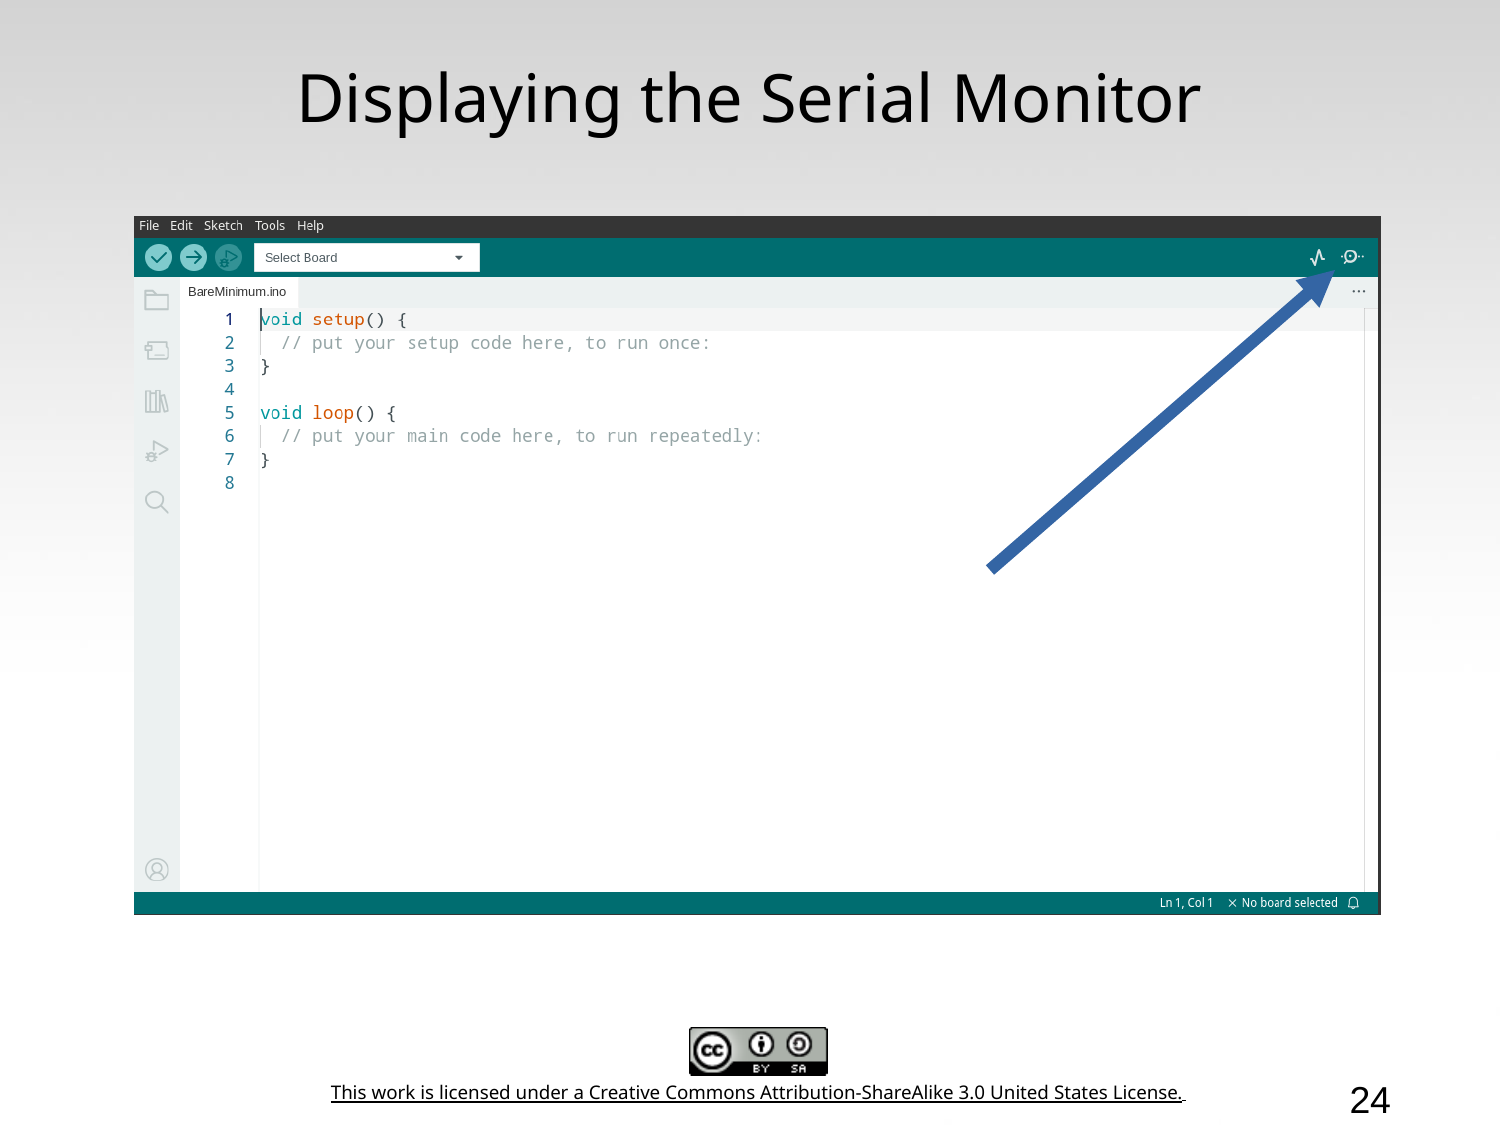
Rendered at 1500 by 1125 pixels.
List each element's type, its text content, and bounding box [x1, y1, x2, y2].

title Displaying the Serial Monitor [112, 2, 1388, 190]
picture [0, 0, 1500, 1125]
